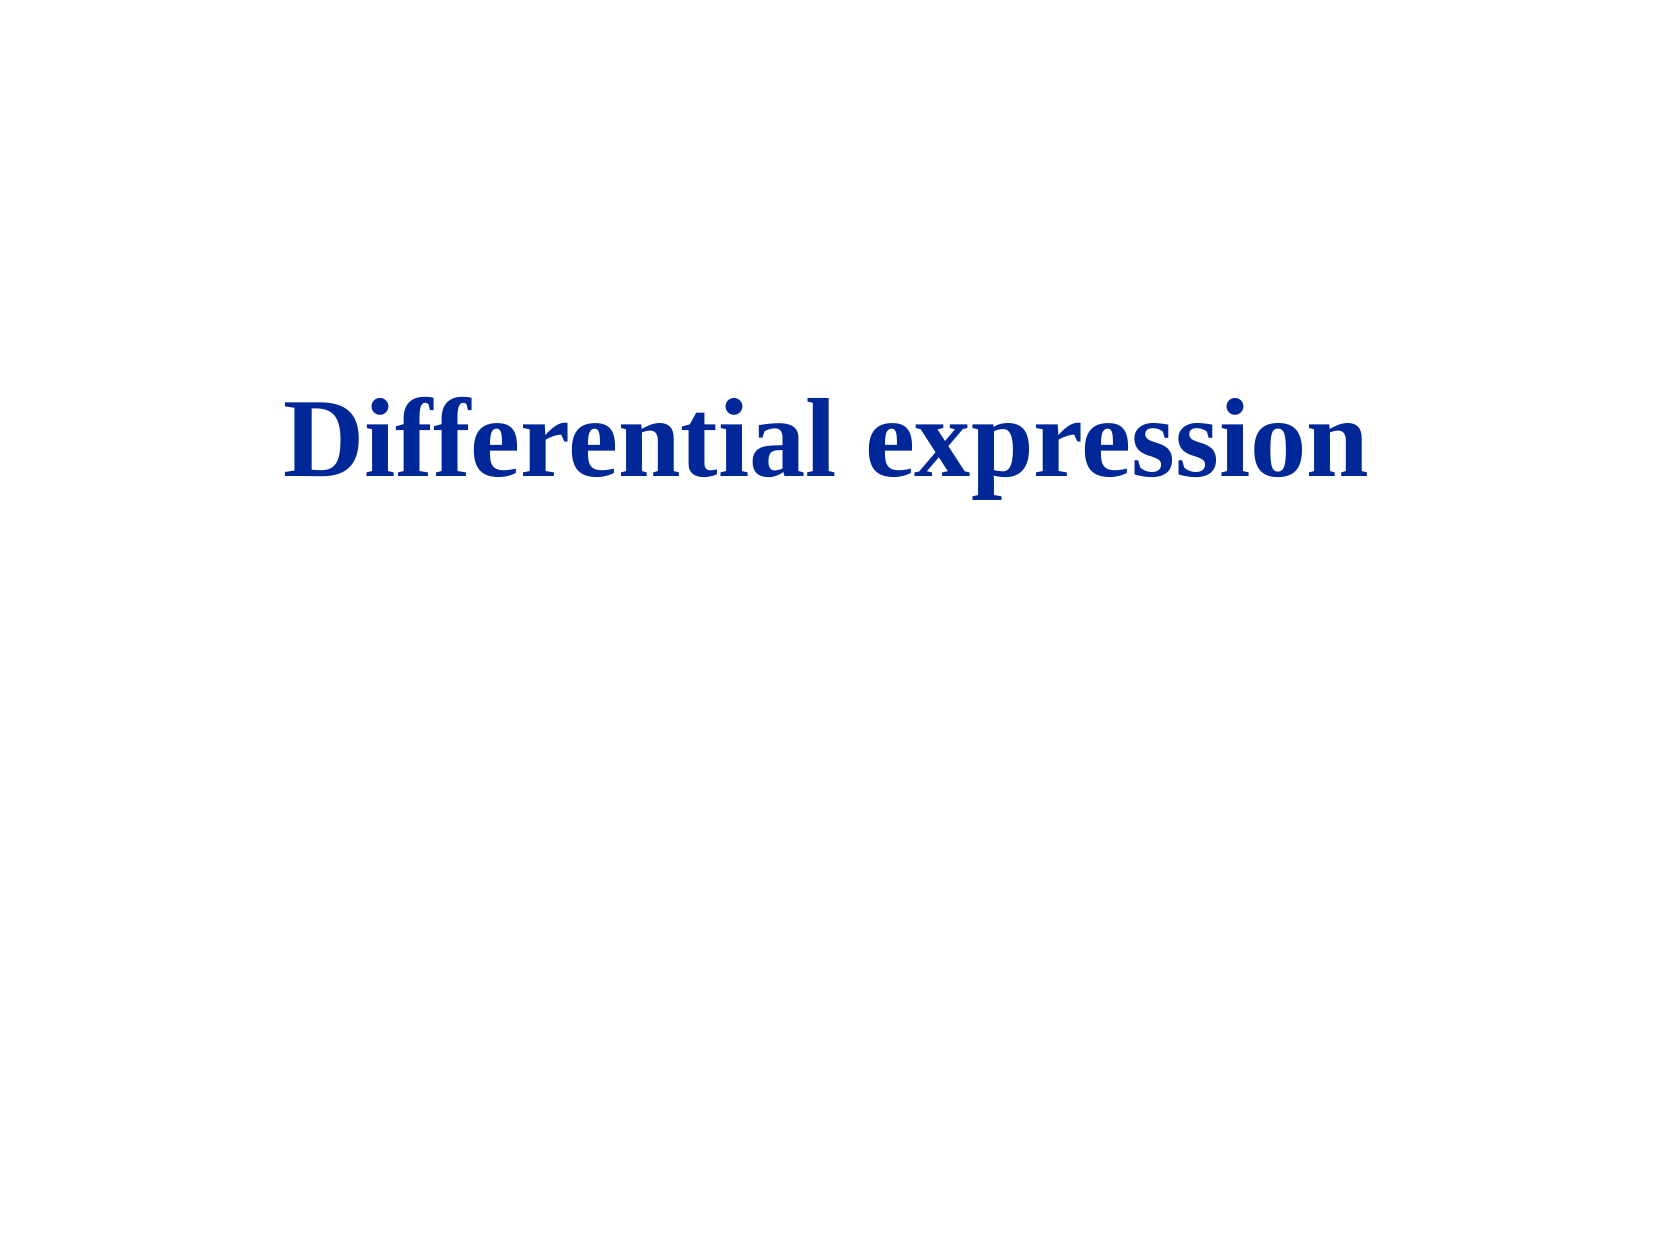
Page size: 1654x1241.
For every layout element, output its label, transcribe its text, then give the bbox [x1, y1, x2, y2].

title Differential expression [82, 315, 1571, 563]
